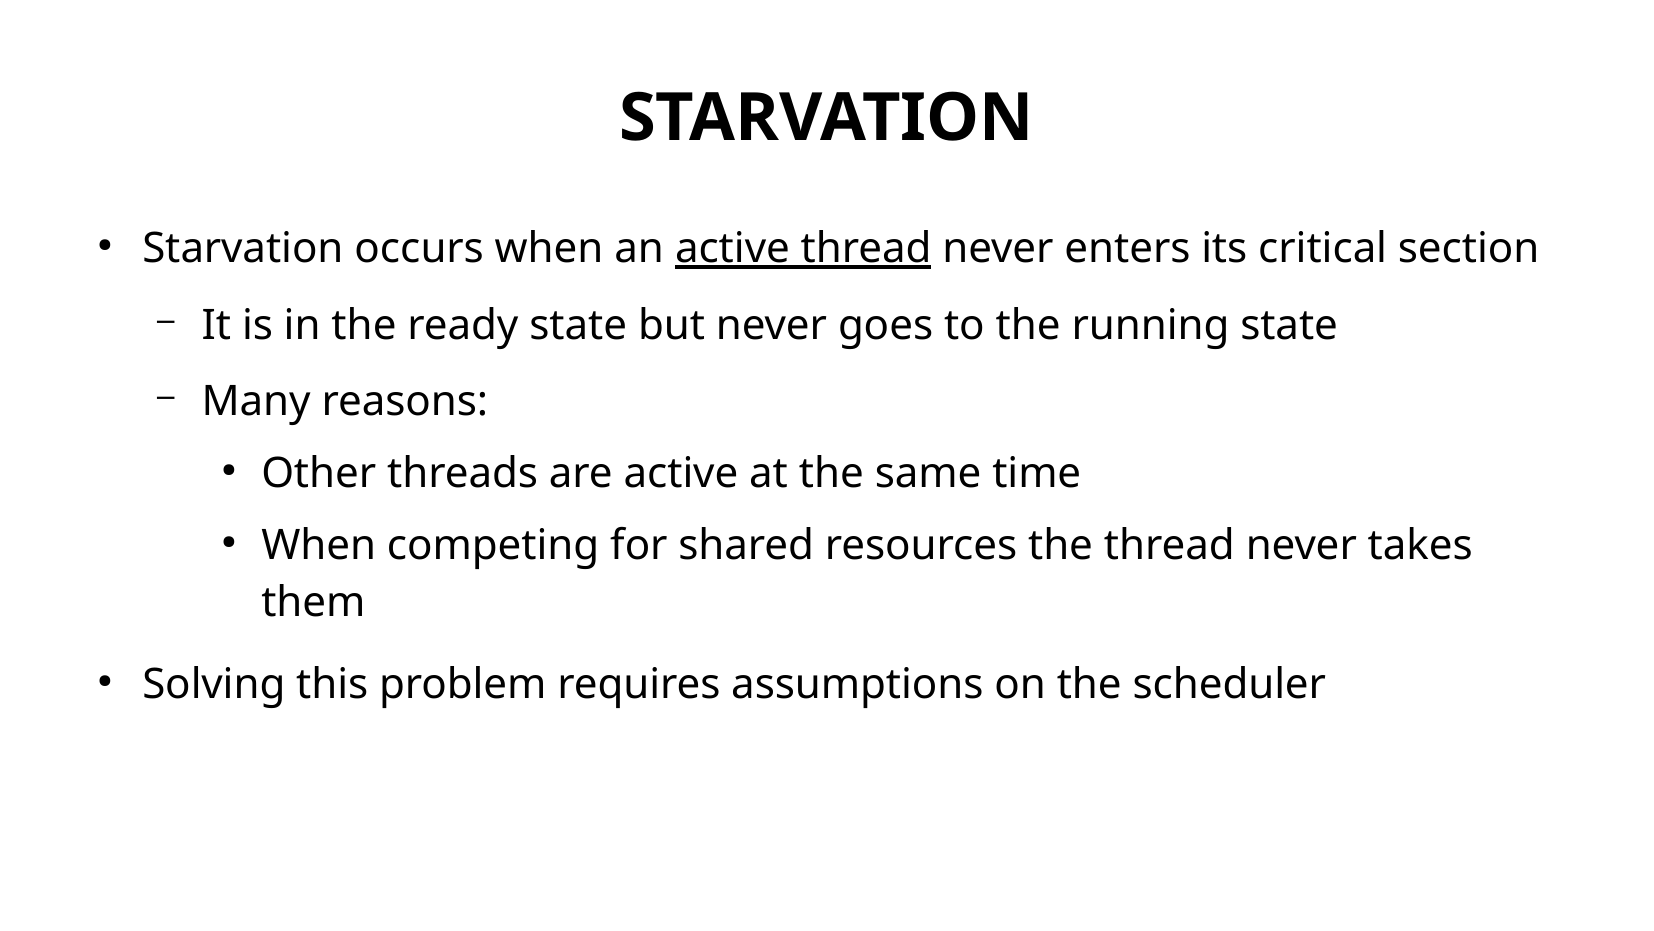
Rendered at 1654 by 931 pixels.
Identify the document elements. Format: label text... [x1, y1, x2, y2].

title STARVATION [82, 36, 1571, 193]
list Starvation occurs when an active thread never enters its critical section It is in the ready state but never goes to the running state Many reasons: Other threads are active at the same time When competing for shared resources the thread never takes them Solving this problem requires assumptions on the scheduler [82, 217, 1571, 757]
